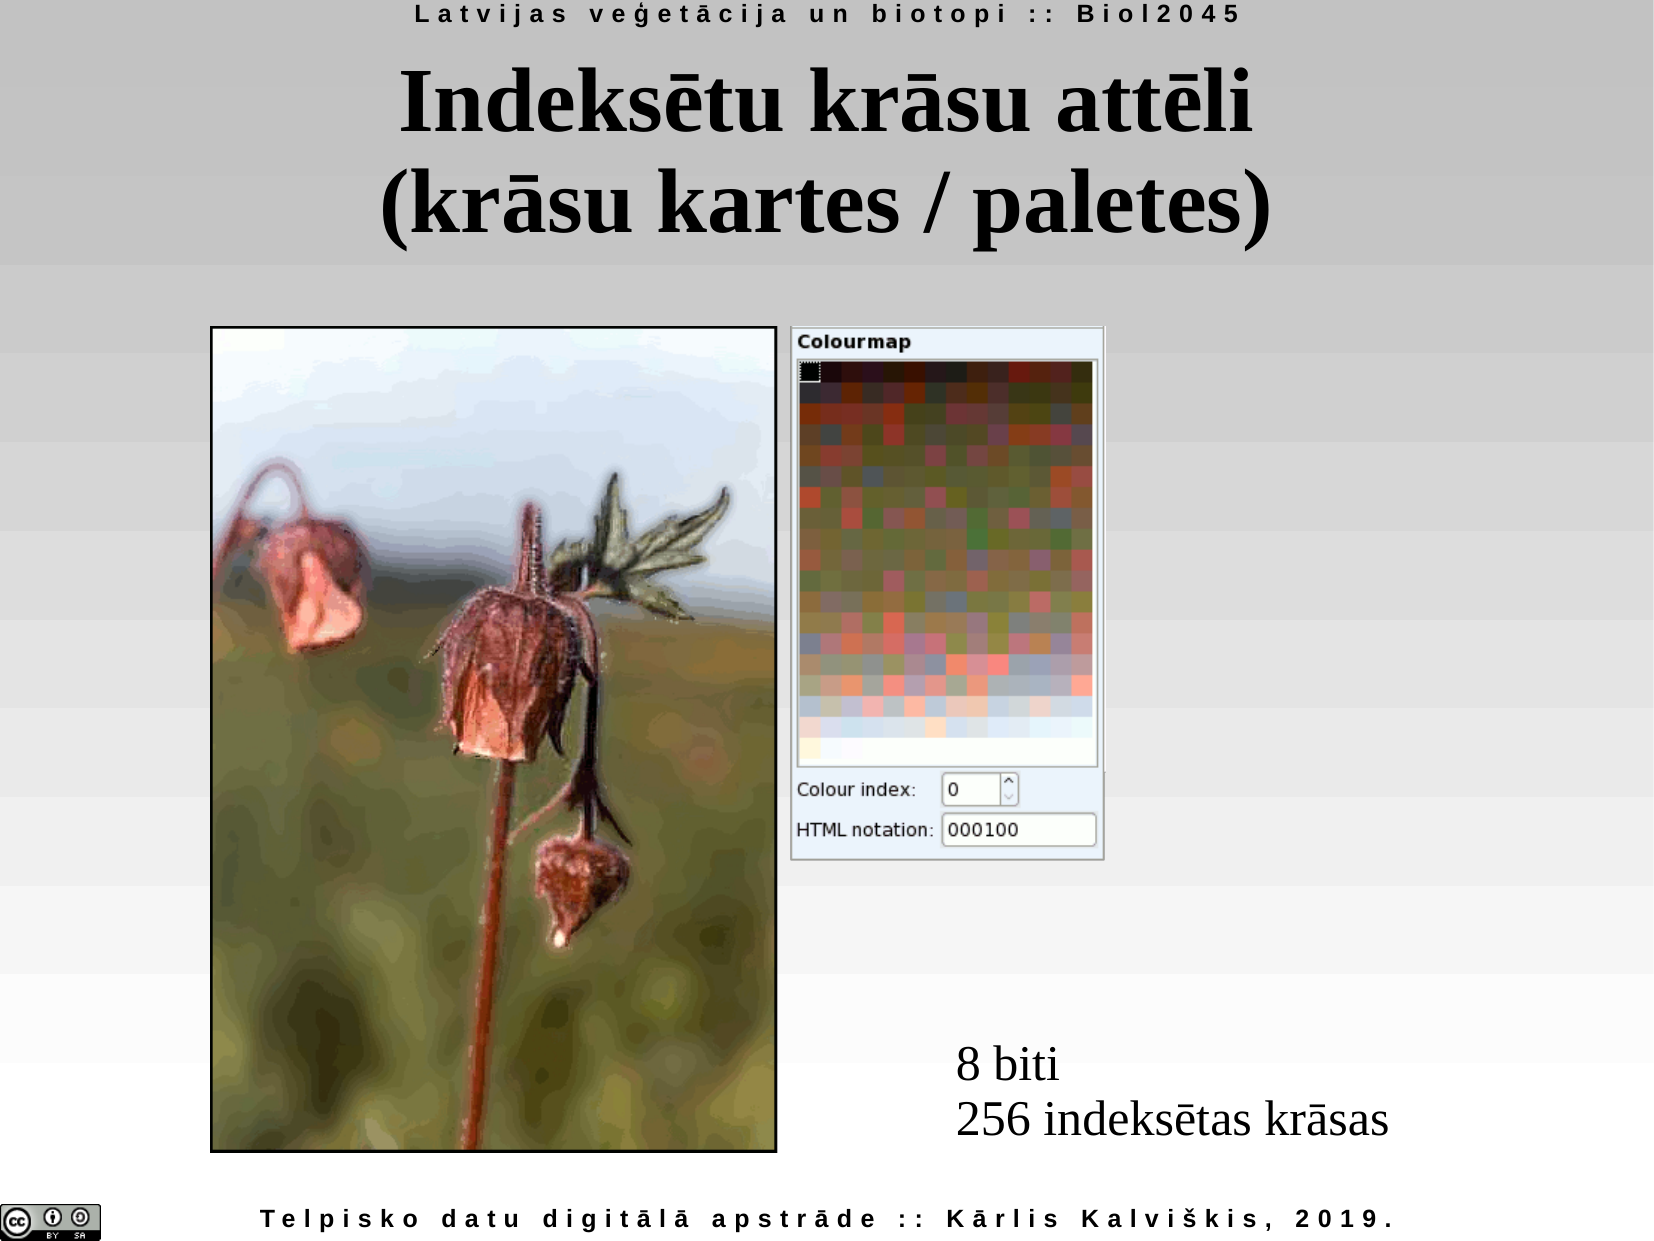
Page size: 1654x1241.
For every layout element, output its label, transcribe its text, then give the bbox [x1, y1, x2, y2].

title Indeksētu krāsu attēli (krāsu kartes / paletes) [29, 49, 1625, 296]
text_box 8 biti 256 indeksētas krāsas [955, 1036, 1390, 1147]
picture [0, 0, 1654, 1241]
